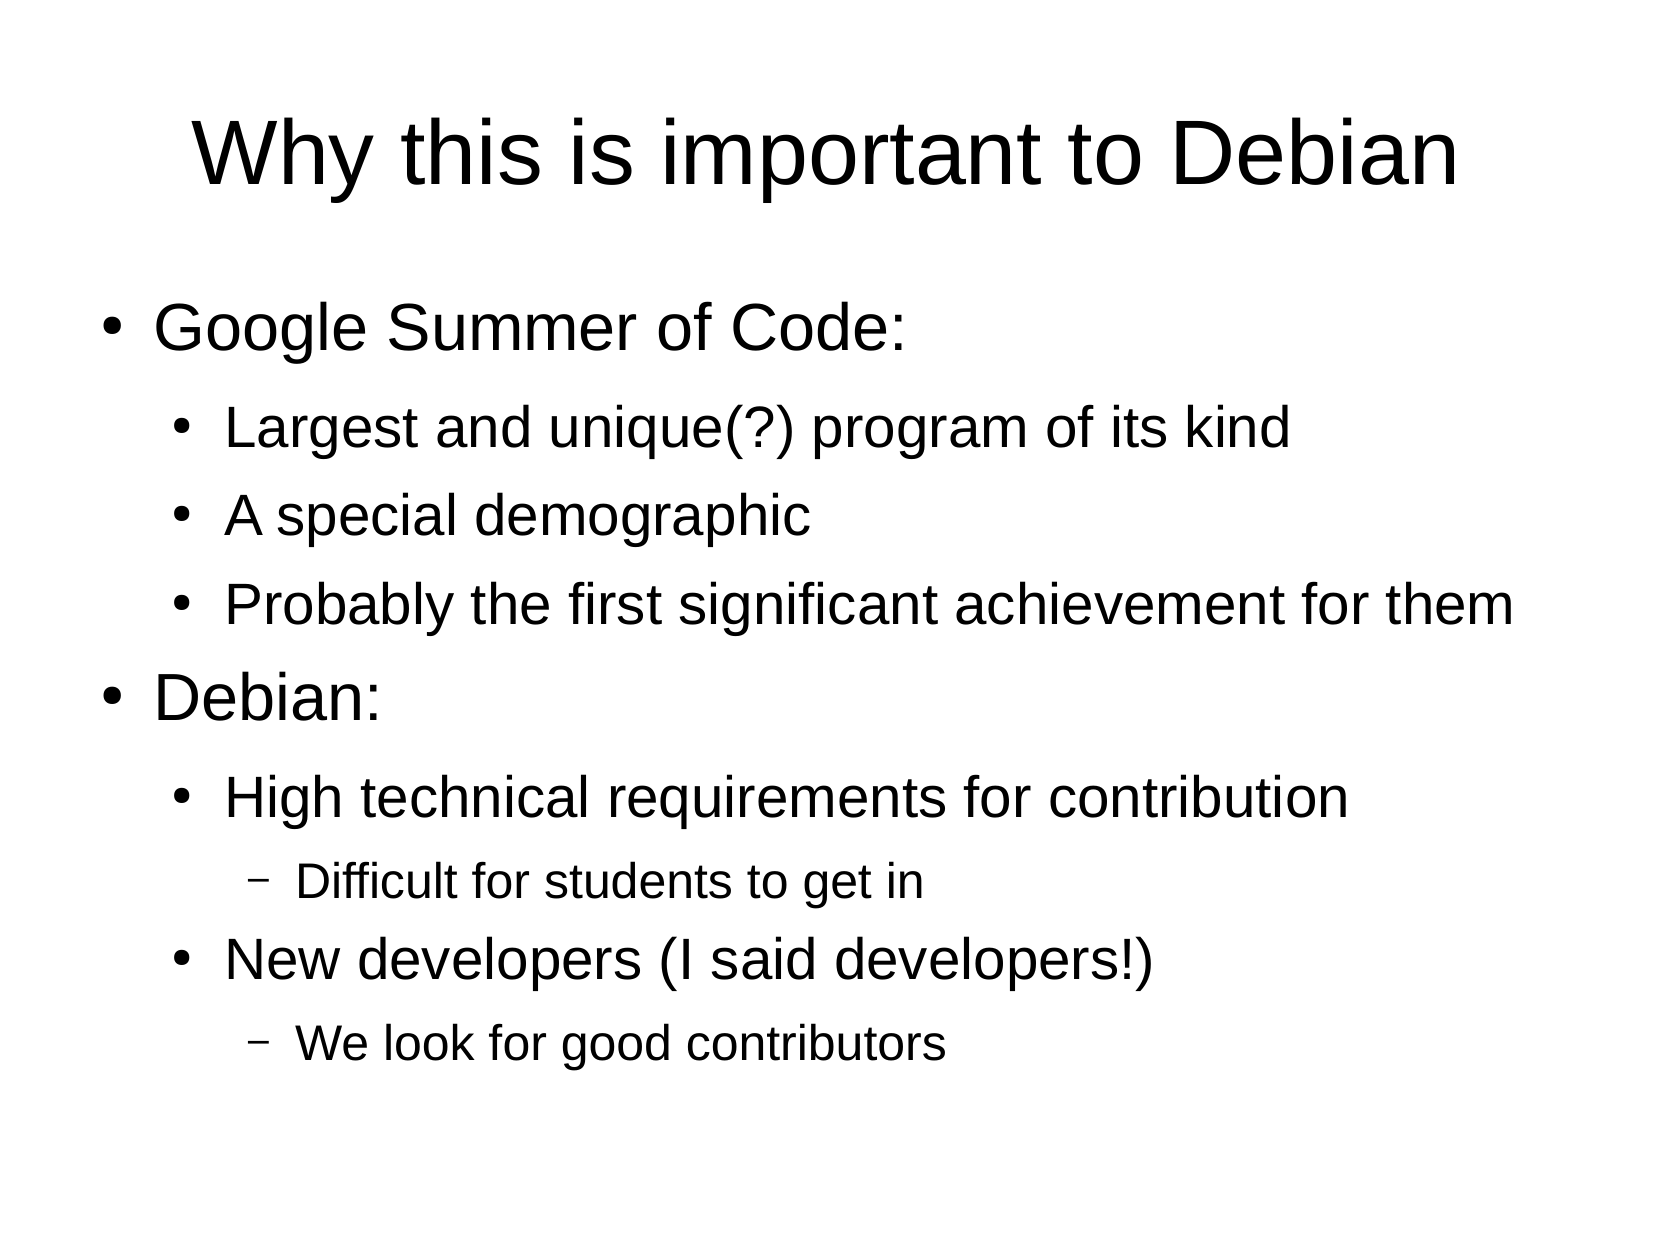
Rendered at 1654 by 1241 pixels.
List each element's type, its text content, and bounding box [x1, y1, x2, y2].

list Google Summer of Code: Largest and unique(?) program of its kind A special demographic Probably the first significant achievement for them Debian: High technical requirements for contribution Difficult for students to get in New developers (I said developers!) We look for good contributors [82, 290, 1571, 1109]
title Why this is important to Debian [82, 49, 1571, 257]
